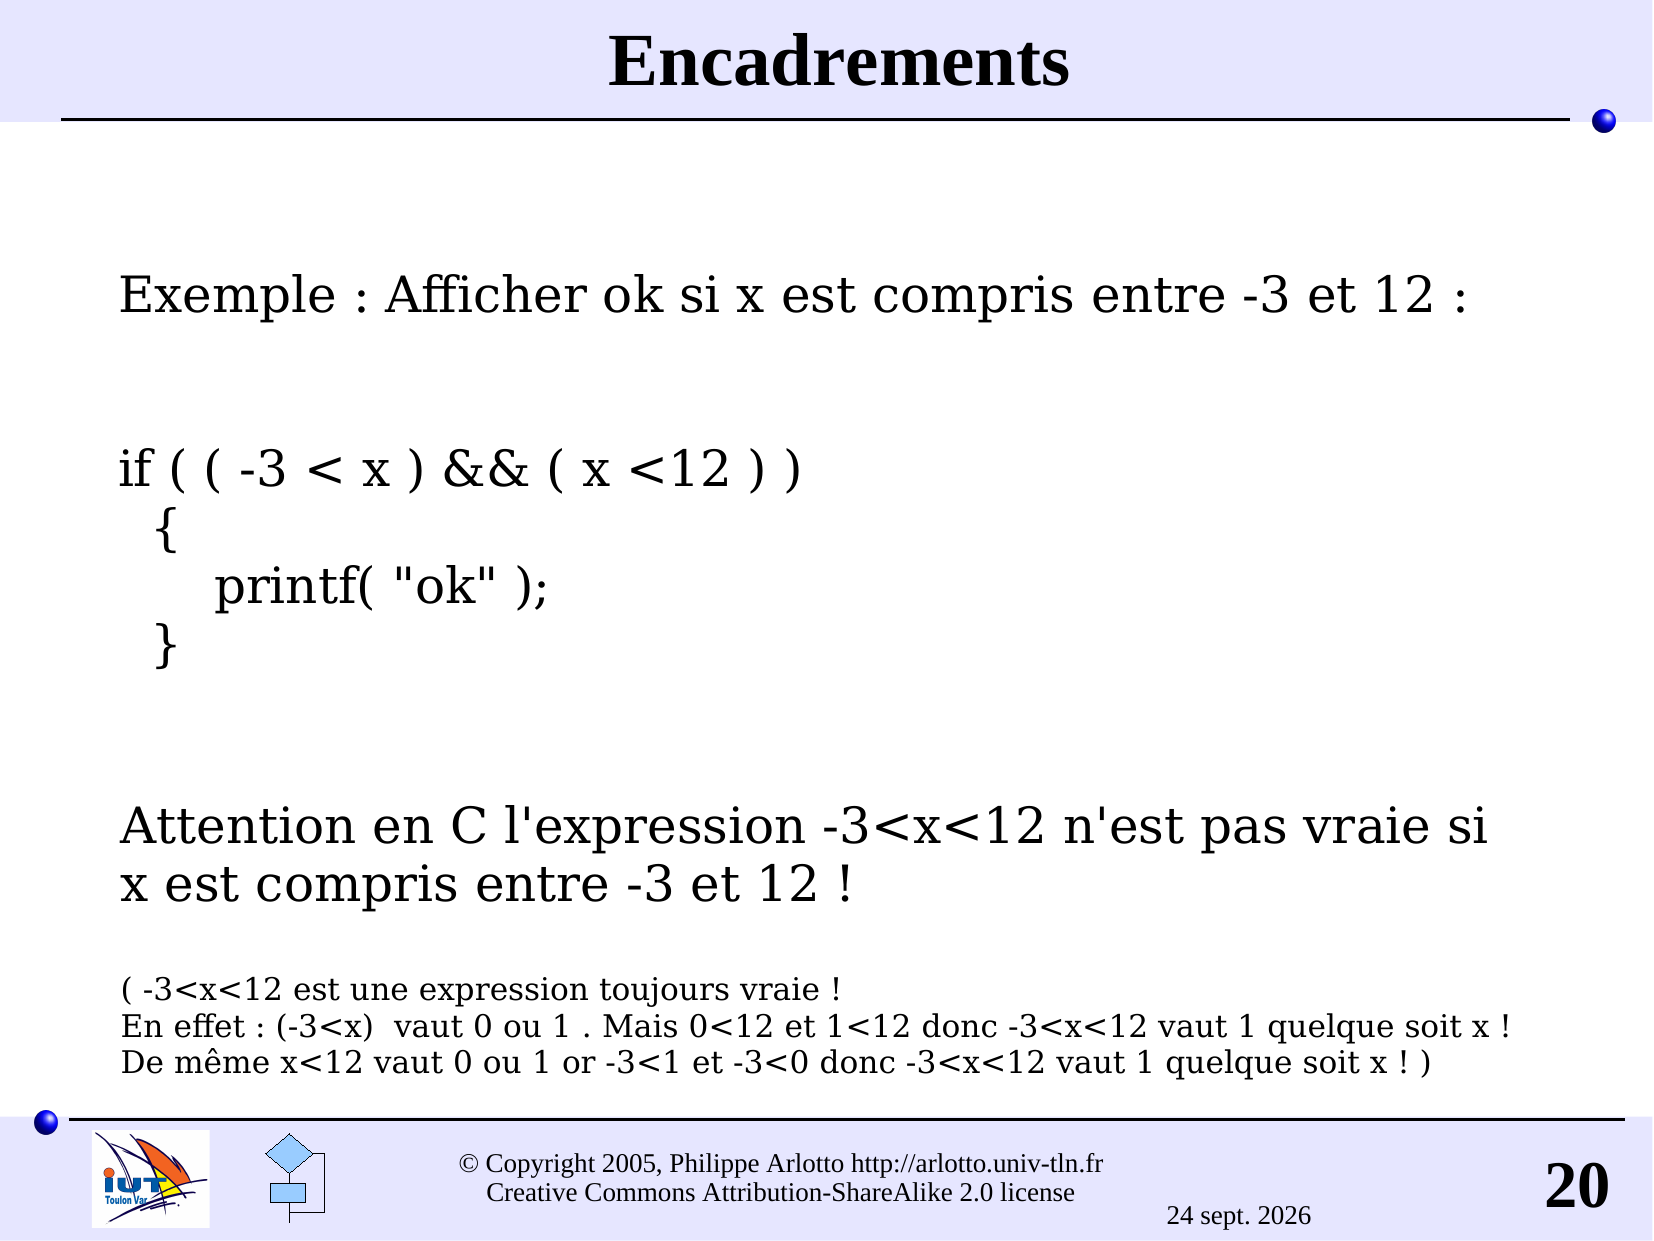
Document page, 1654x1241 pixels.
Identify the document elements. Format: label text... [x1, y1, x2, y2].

text_box Attention en C l'expression -3<x<12 n'est pas vraie si x est compris entre -3 et 12 ! ( -3<x<12 est une expression toujours vraie ! En effet : (-3<x) vaut 0 ou 1 . Mais 0<12 et 1<12 donc -3<x<12 vaut 1 quelque soit x ! De même x<12 vaut 0 ou 1 or -3<1 et -3<0 donc -3<x<12 vaut 1 quelque soit x ! ) [120, 797, 1516, 1081]
title Encadrements [95, 11, 1585, 110]
text_box Exemple : Afficher ok si x est compris entre -3 et 12 : if ( ( -3 < x ) && ( x <12 ) ) { printf( "ok" ); } [118, 265, 1472, 849]
